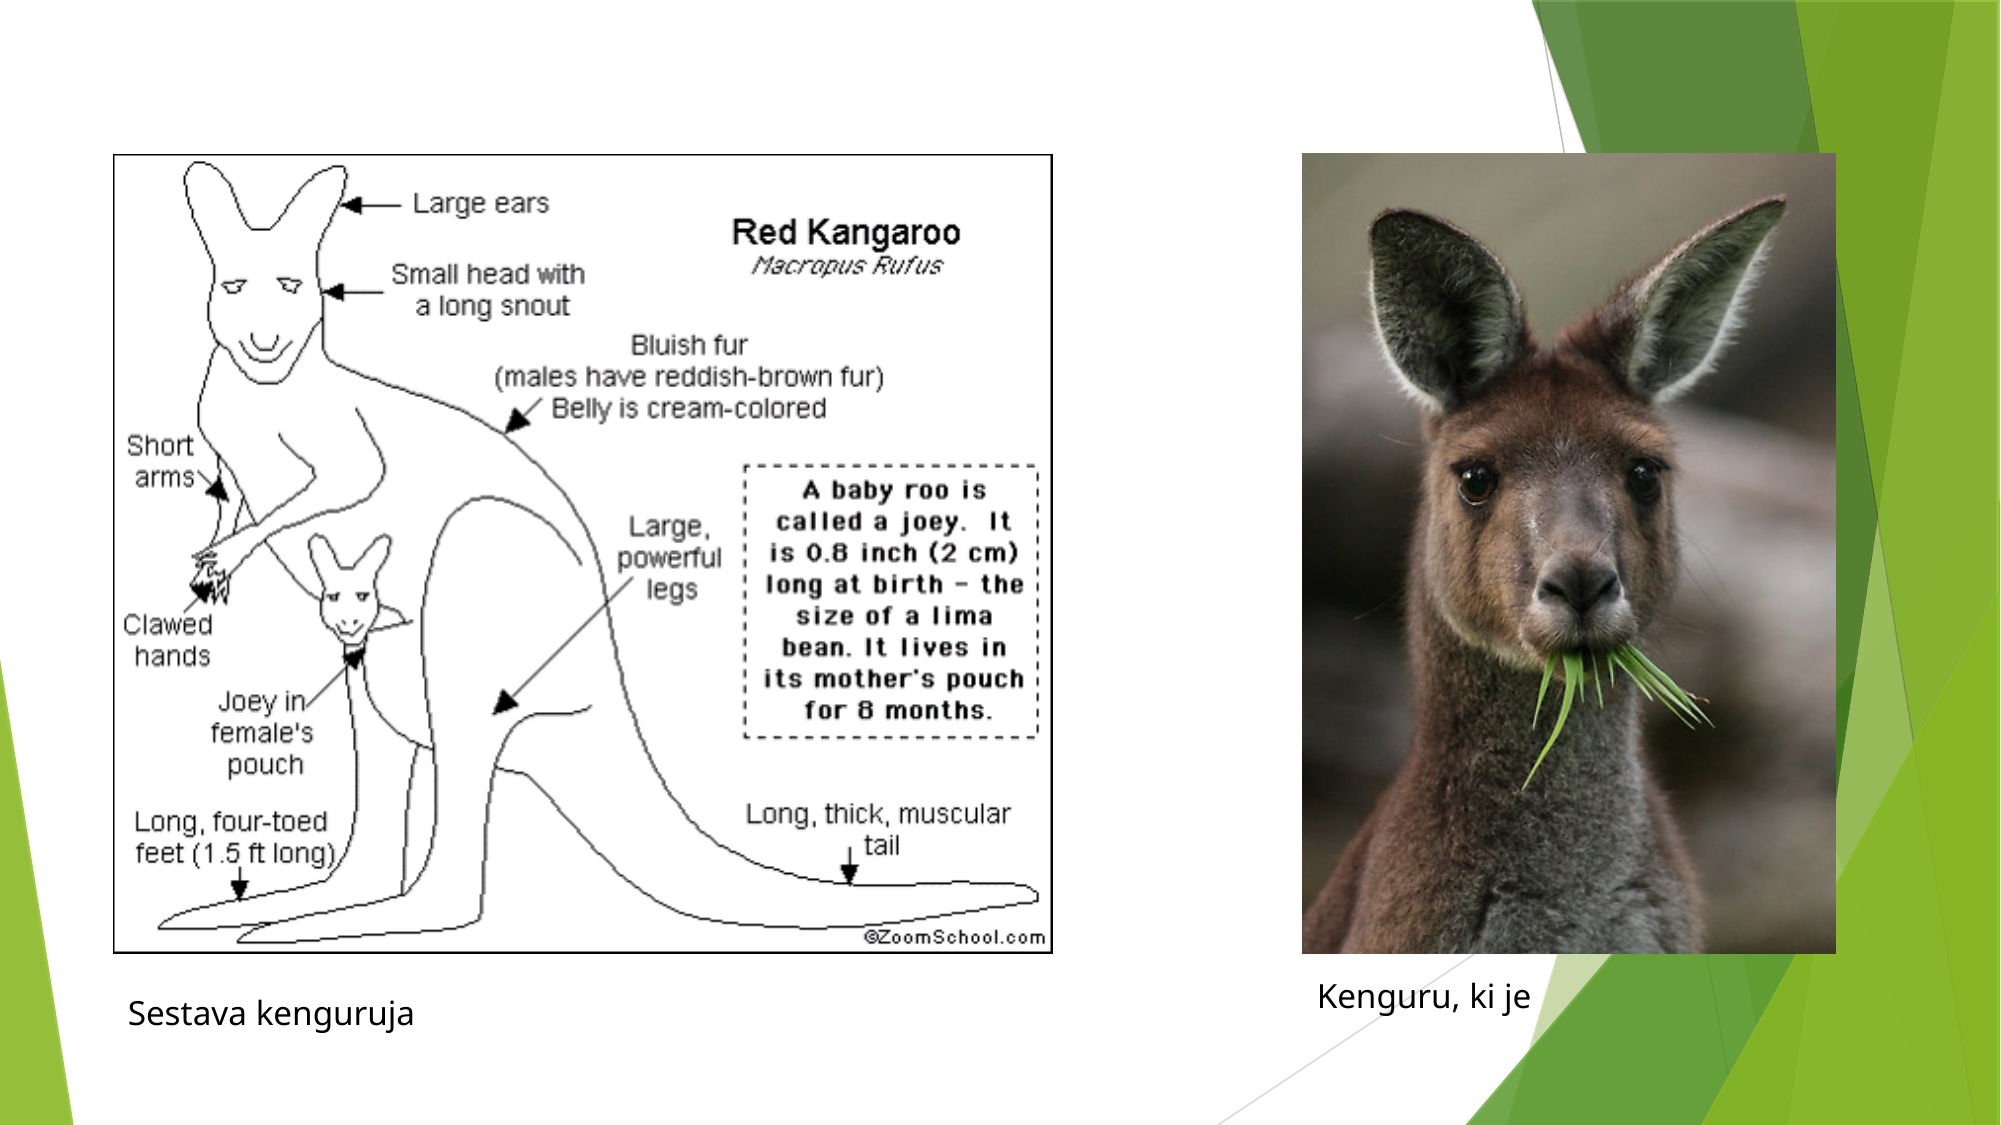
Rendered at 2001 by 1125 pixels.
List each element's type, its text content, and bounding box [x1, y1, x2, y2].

text_box Sestava kenguruja [113, 985, 1068, 1040]
picture [1302, 153, 1836, 954]
picture [113, 154, 1053, 954]
text_box Kenguru, ki je [1302, 967, 1796, 1023]
